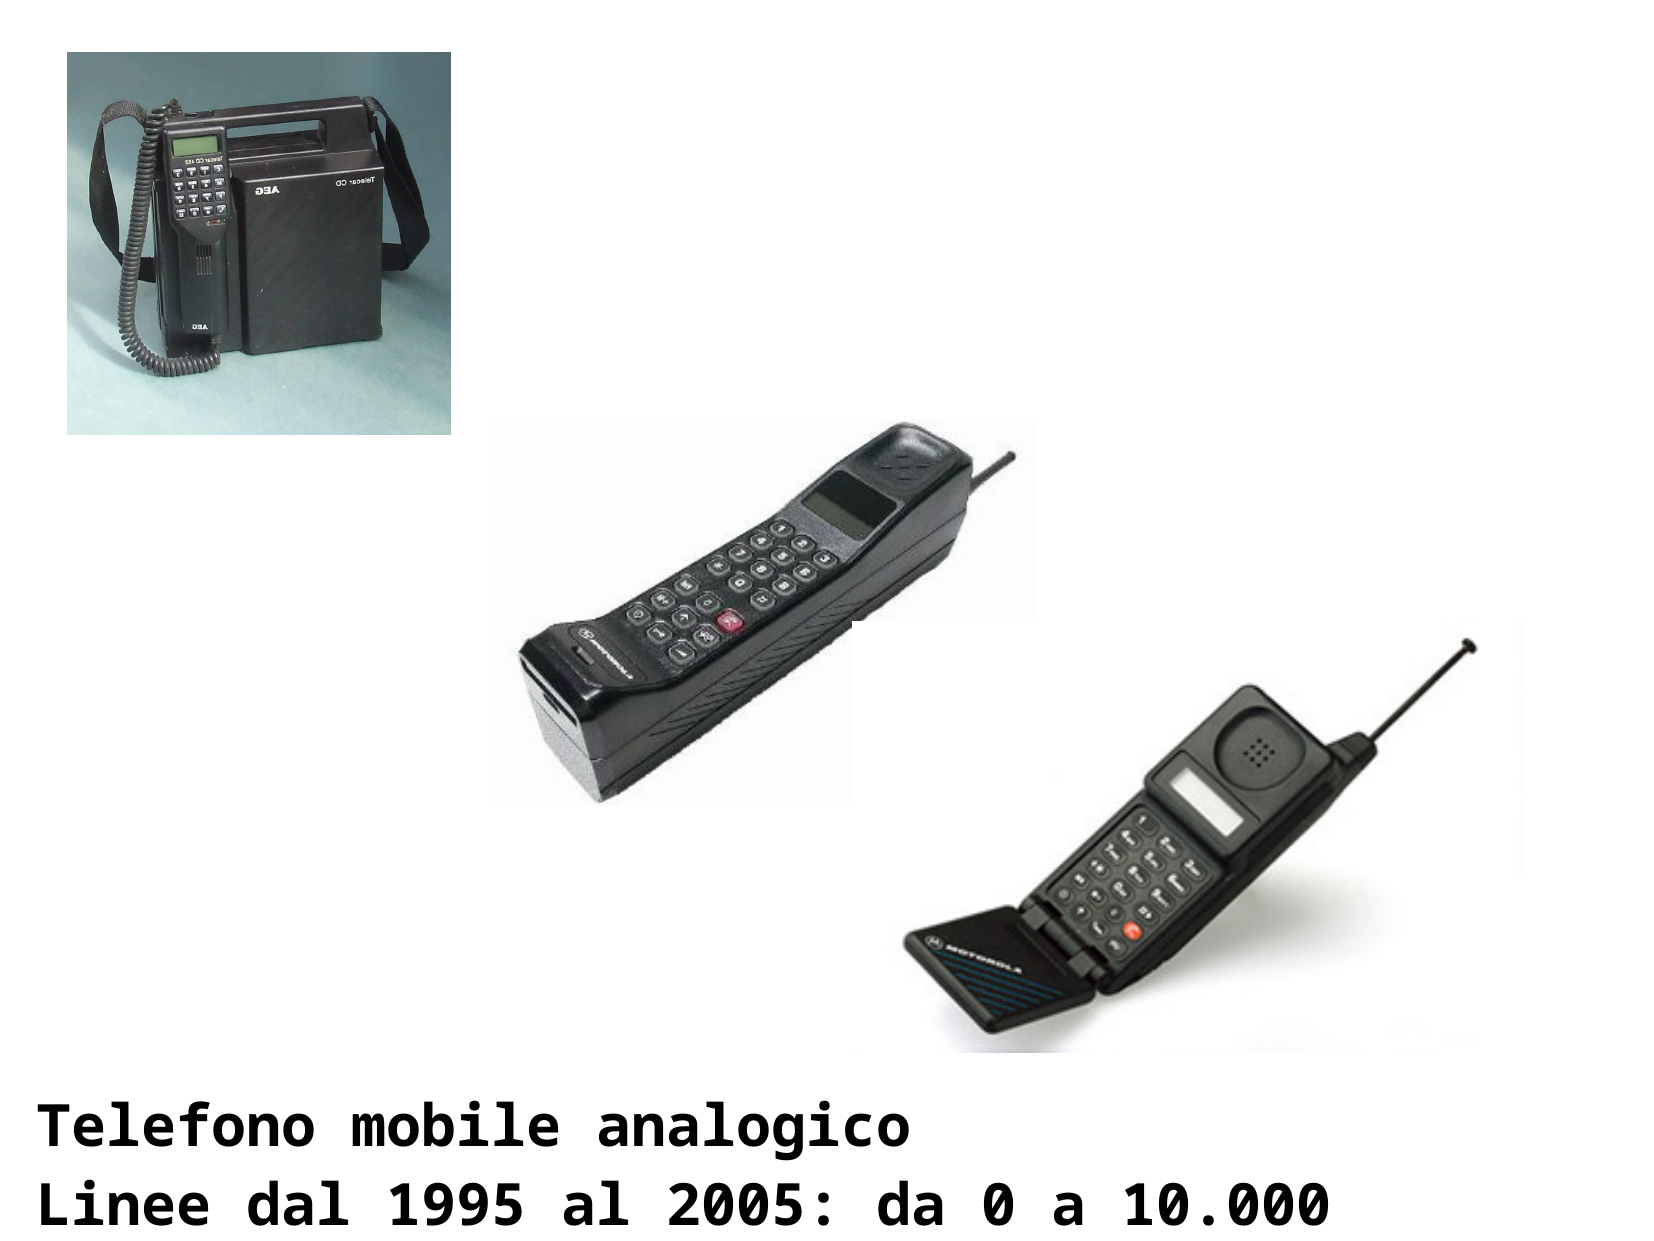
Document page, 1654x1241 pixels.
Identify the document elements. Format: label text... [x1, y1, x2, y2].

picture [67, 52, 451, 436]
text_box Telefono mobile analogico Linee dal 1995 al 2005: da 0 a 10.000 [21, 1076, 1427, 1230]
picture [494, 419, 1523, 1053]
